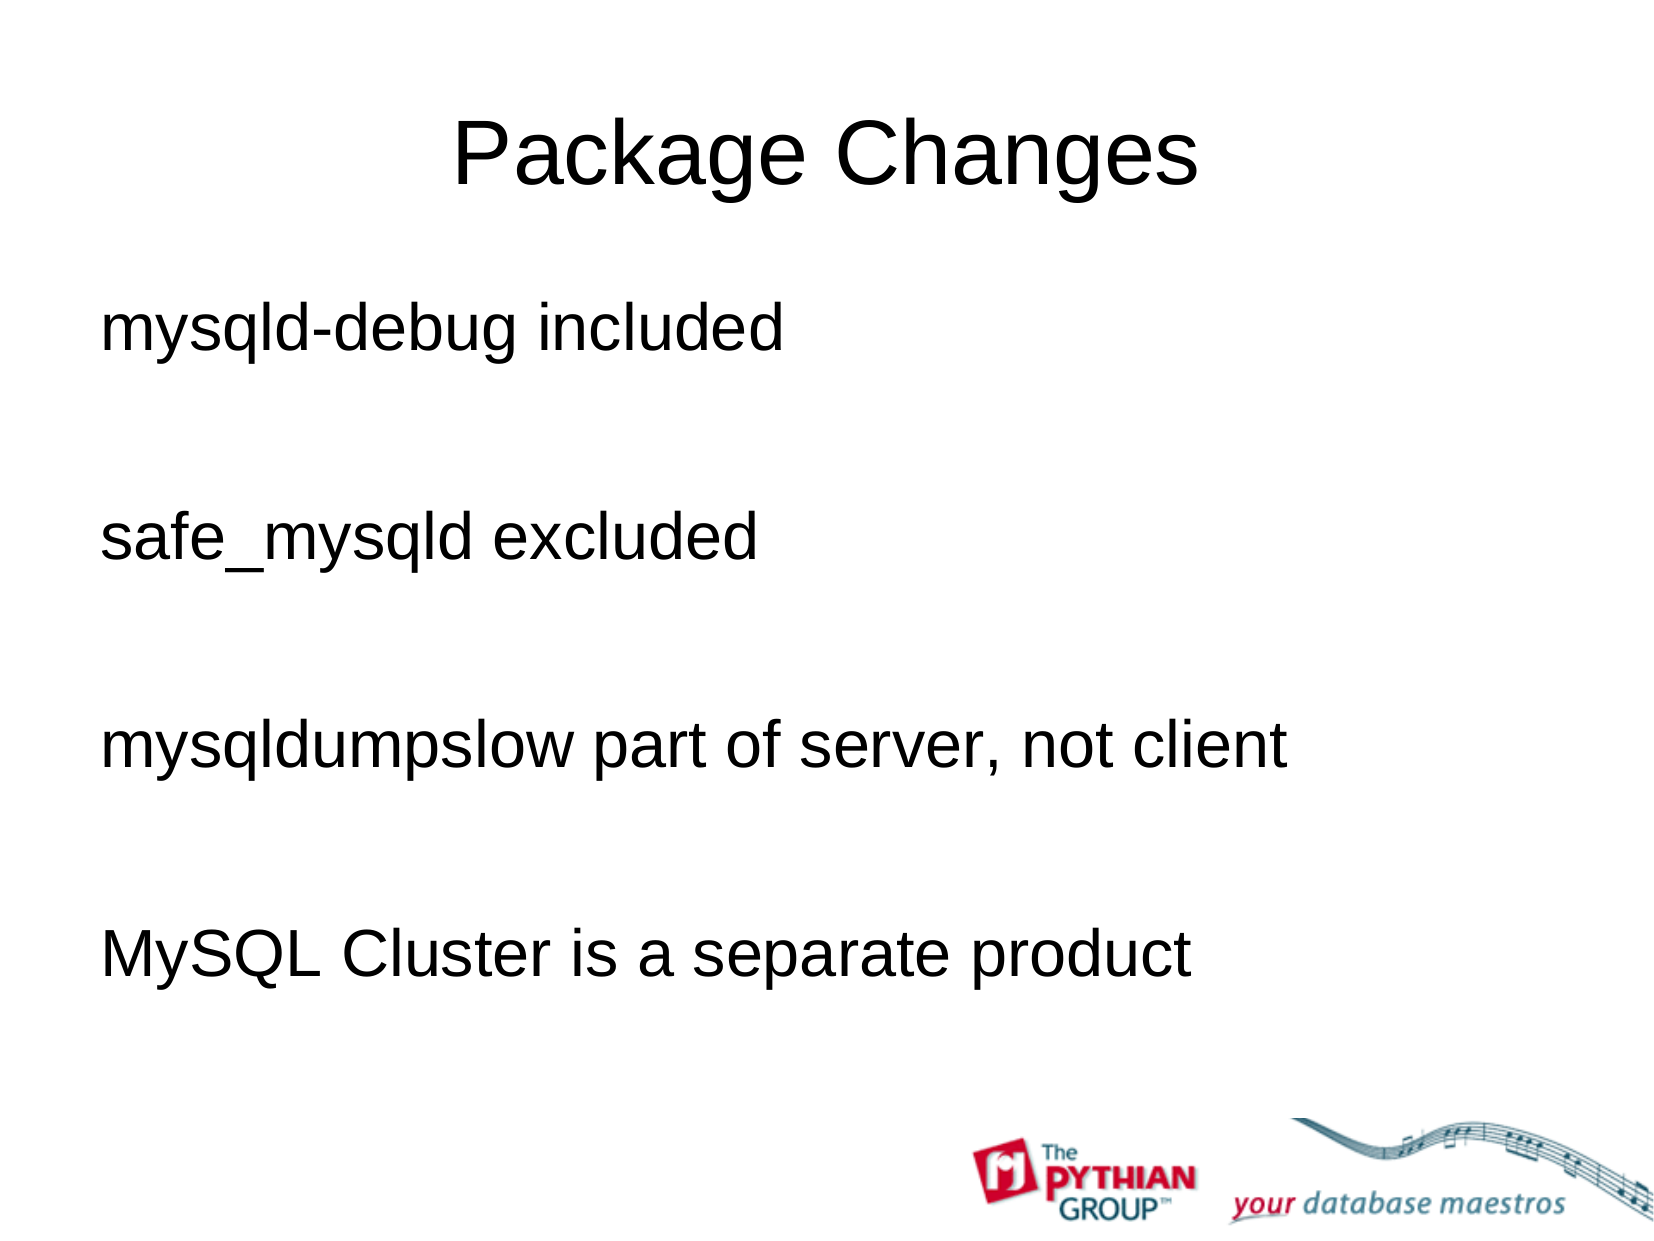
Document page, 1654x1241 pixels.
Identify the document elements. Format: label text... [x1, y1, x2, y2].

picture [955, 1118, 1654, 1241]
list mysqld-debug included safe_mysqld excluded mysqldumpslow part of server, not client MySQL Cluster is a separate product [82, 290, 1571, 1112]
title Package Changes [82, 49, 1571, 257]
